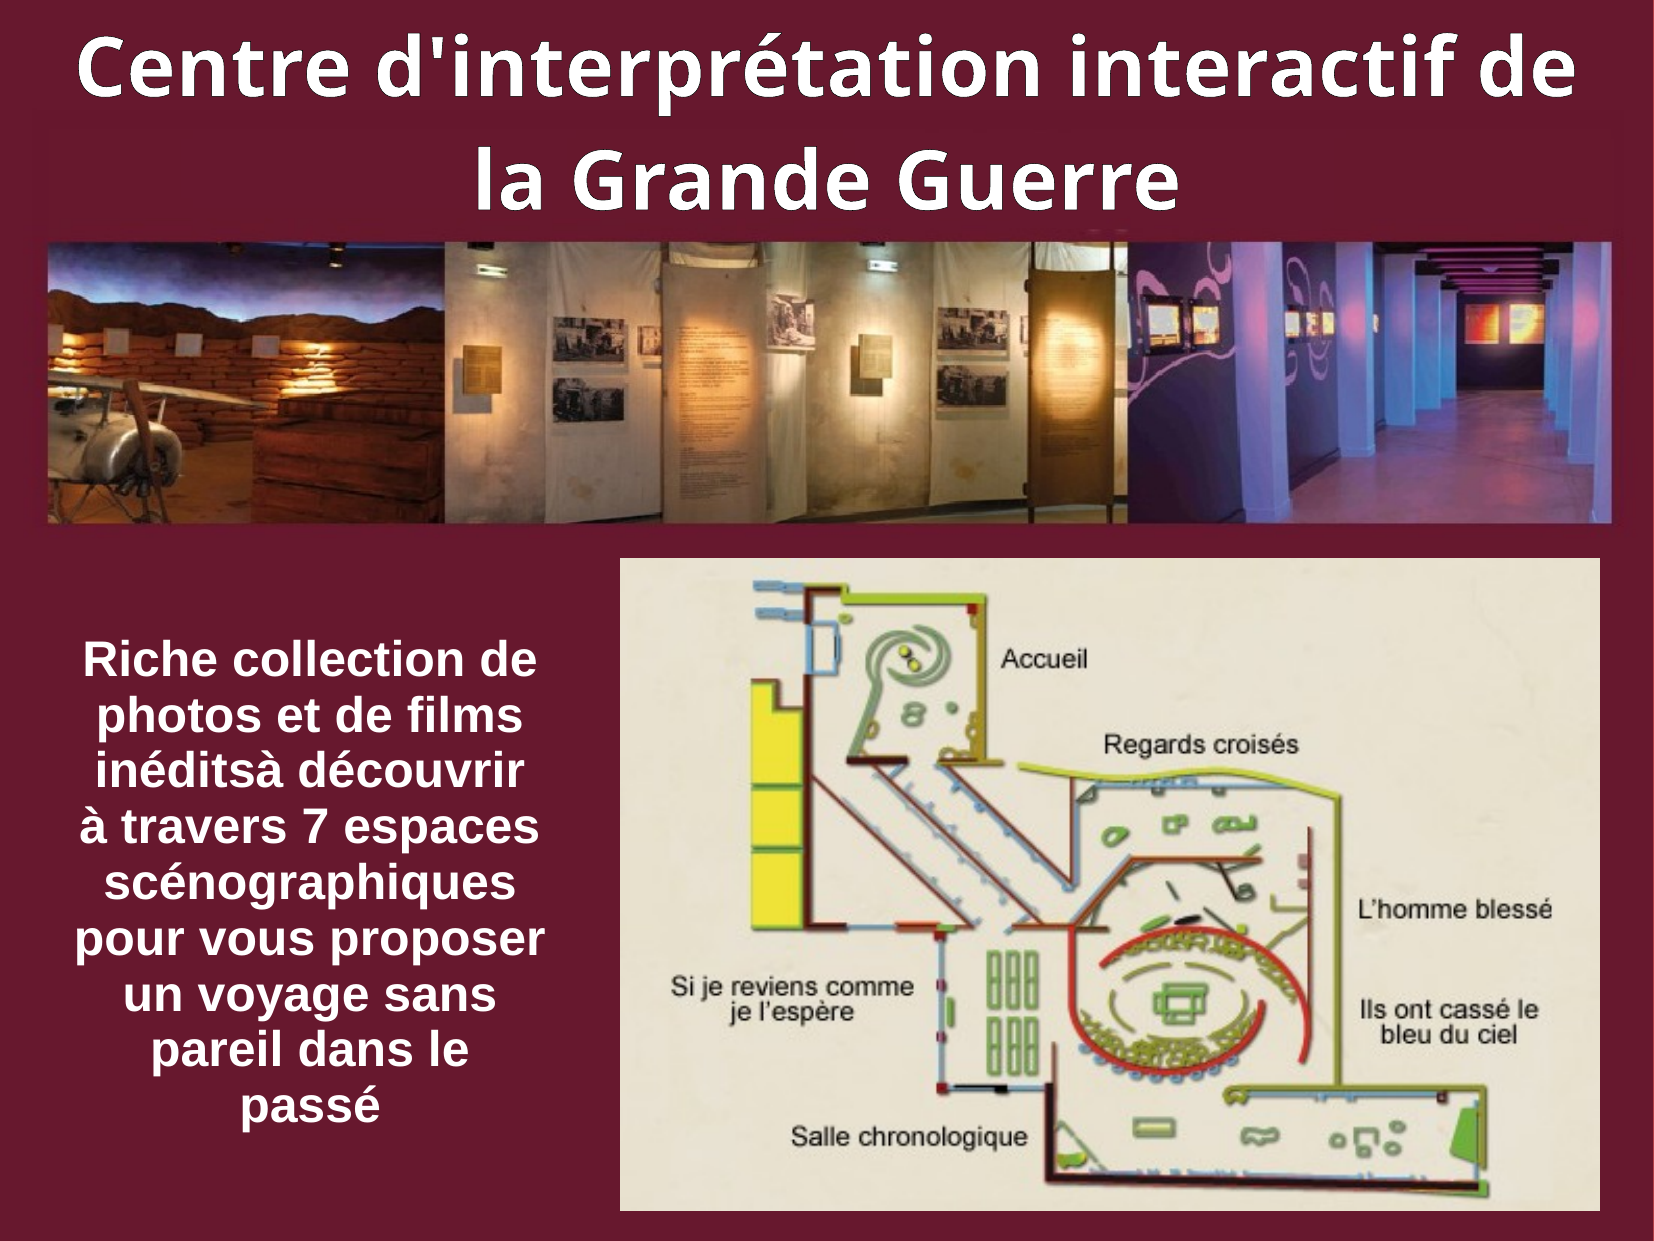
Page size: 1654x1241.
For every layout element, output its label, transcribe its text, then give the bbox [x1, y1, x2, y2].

text_box Riche collection de photos et de films inéditsà découvrir à travers 7 espaces scénographiques pour vous proposer un voyage sans pareil dans le passé [59, 623, 562, 1152]
text_box Centre d'interprétation interactif de la Grande Guerre [29, 0, 1625, 247]
picture [0, 0, 1654, 1241]
